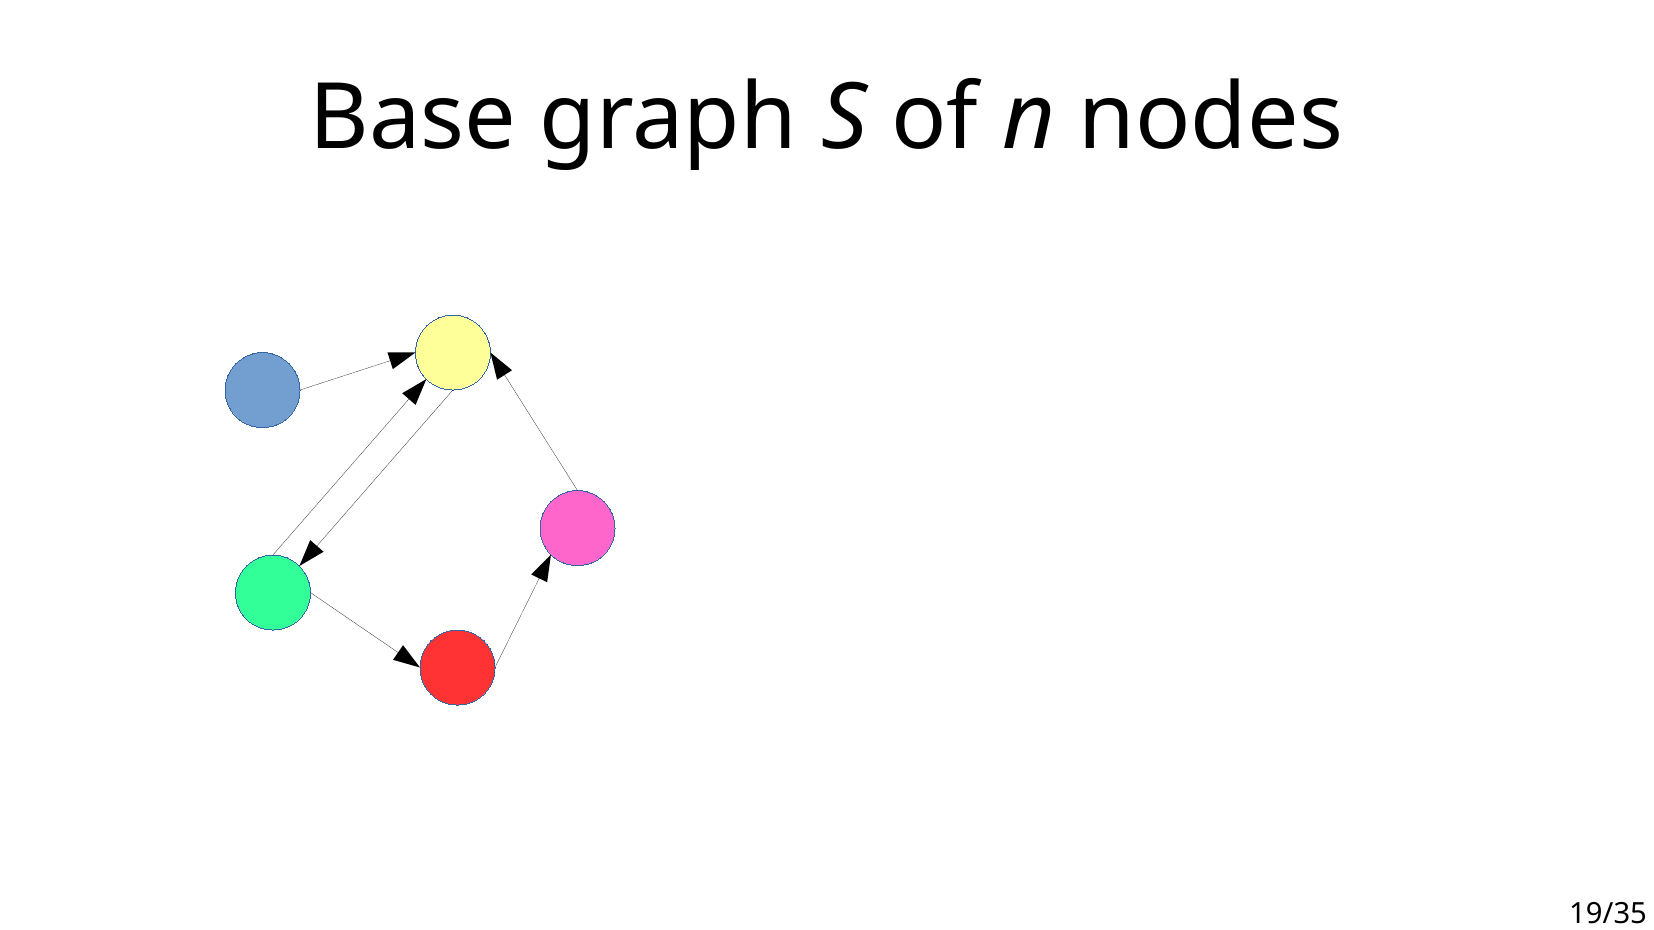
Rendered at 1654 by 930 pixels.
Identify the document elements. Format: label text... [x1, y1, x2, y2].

text_box [225, 352, 300, 428]
text_box [540, 490, 616, 566]
title Base graph S of n nodes [82, 1, 1571, 225]
text_box [420, 630, 496, 706]
text_box [415, 315, 491, 391]
text_box [235, 555, 311, 631]
